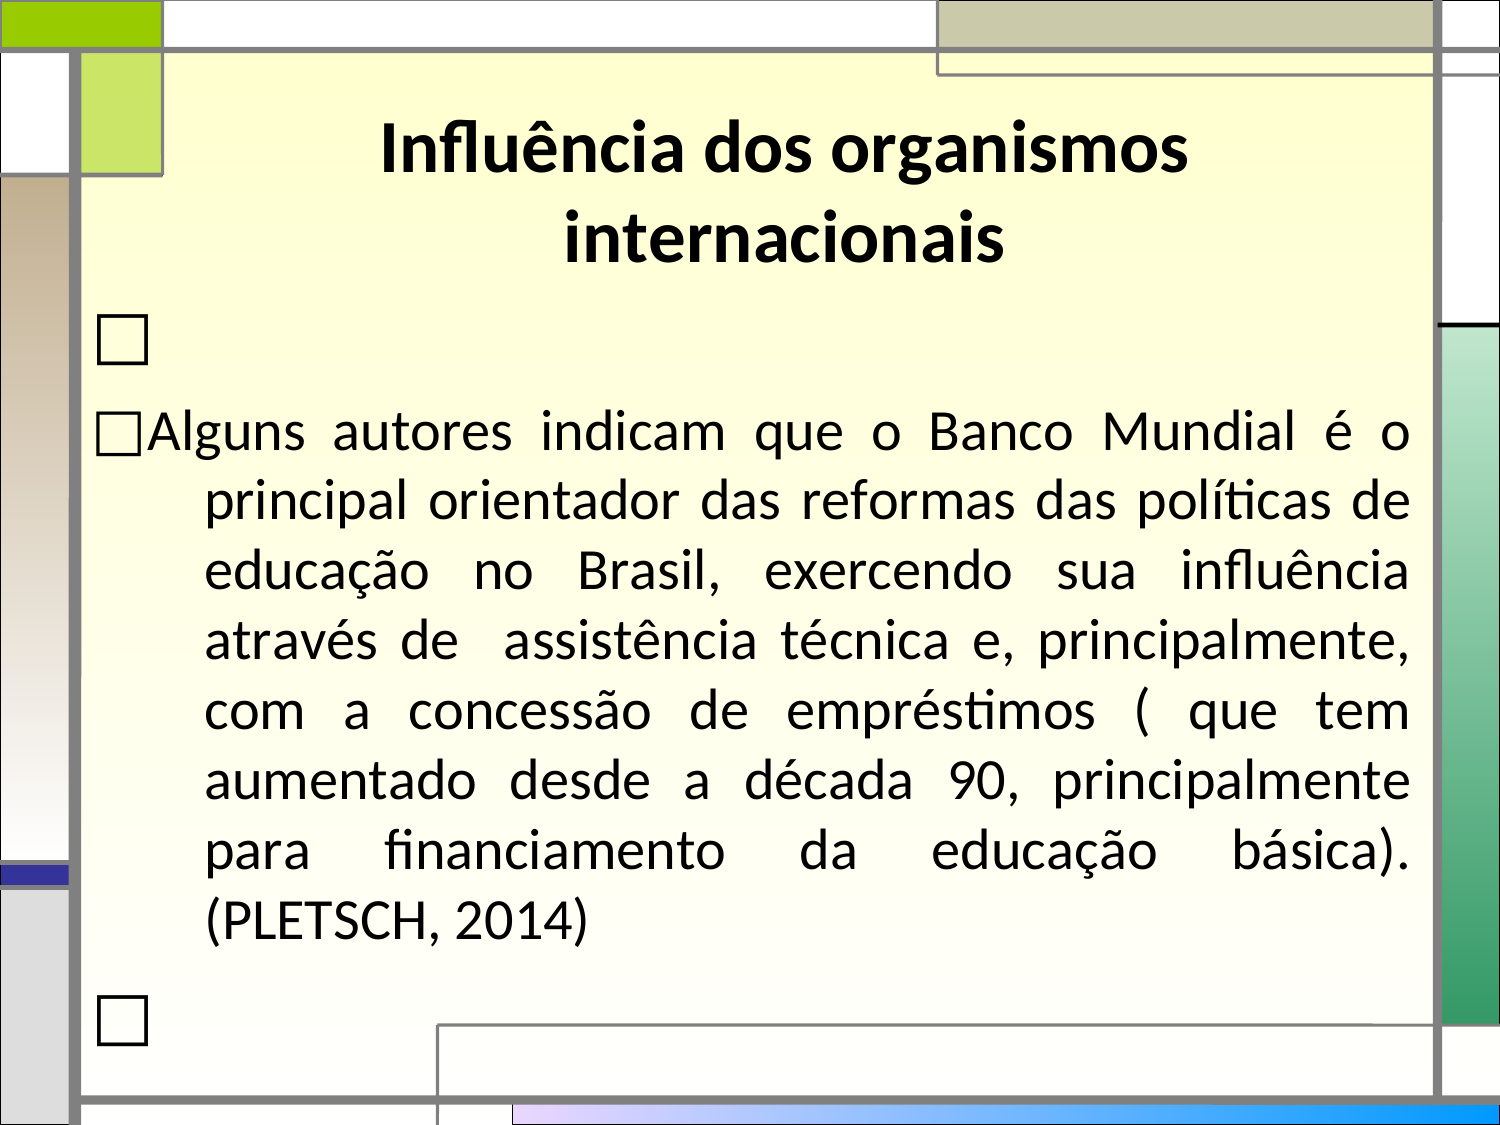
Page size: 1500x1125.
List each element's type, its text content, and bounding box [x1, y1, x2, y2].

title Influência dos organismos internacionais [147, 90, 1423, 278]
list Alguns autores indicam que o Banco Mundial é o principal orientador das reformas das políticas de educação no Brasil, exercendo sua influência através de assistência técnica e, principalmente, com a concessão de empréstimos ( que tem aumentado desde a década 90, principalmente para financiamento da educação básica). (PLETSCH, 2014) [76, 278, 1427, 1022]
